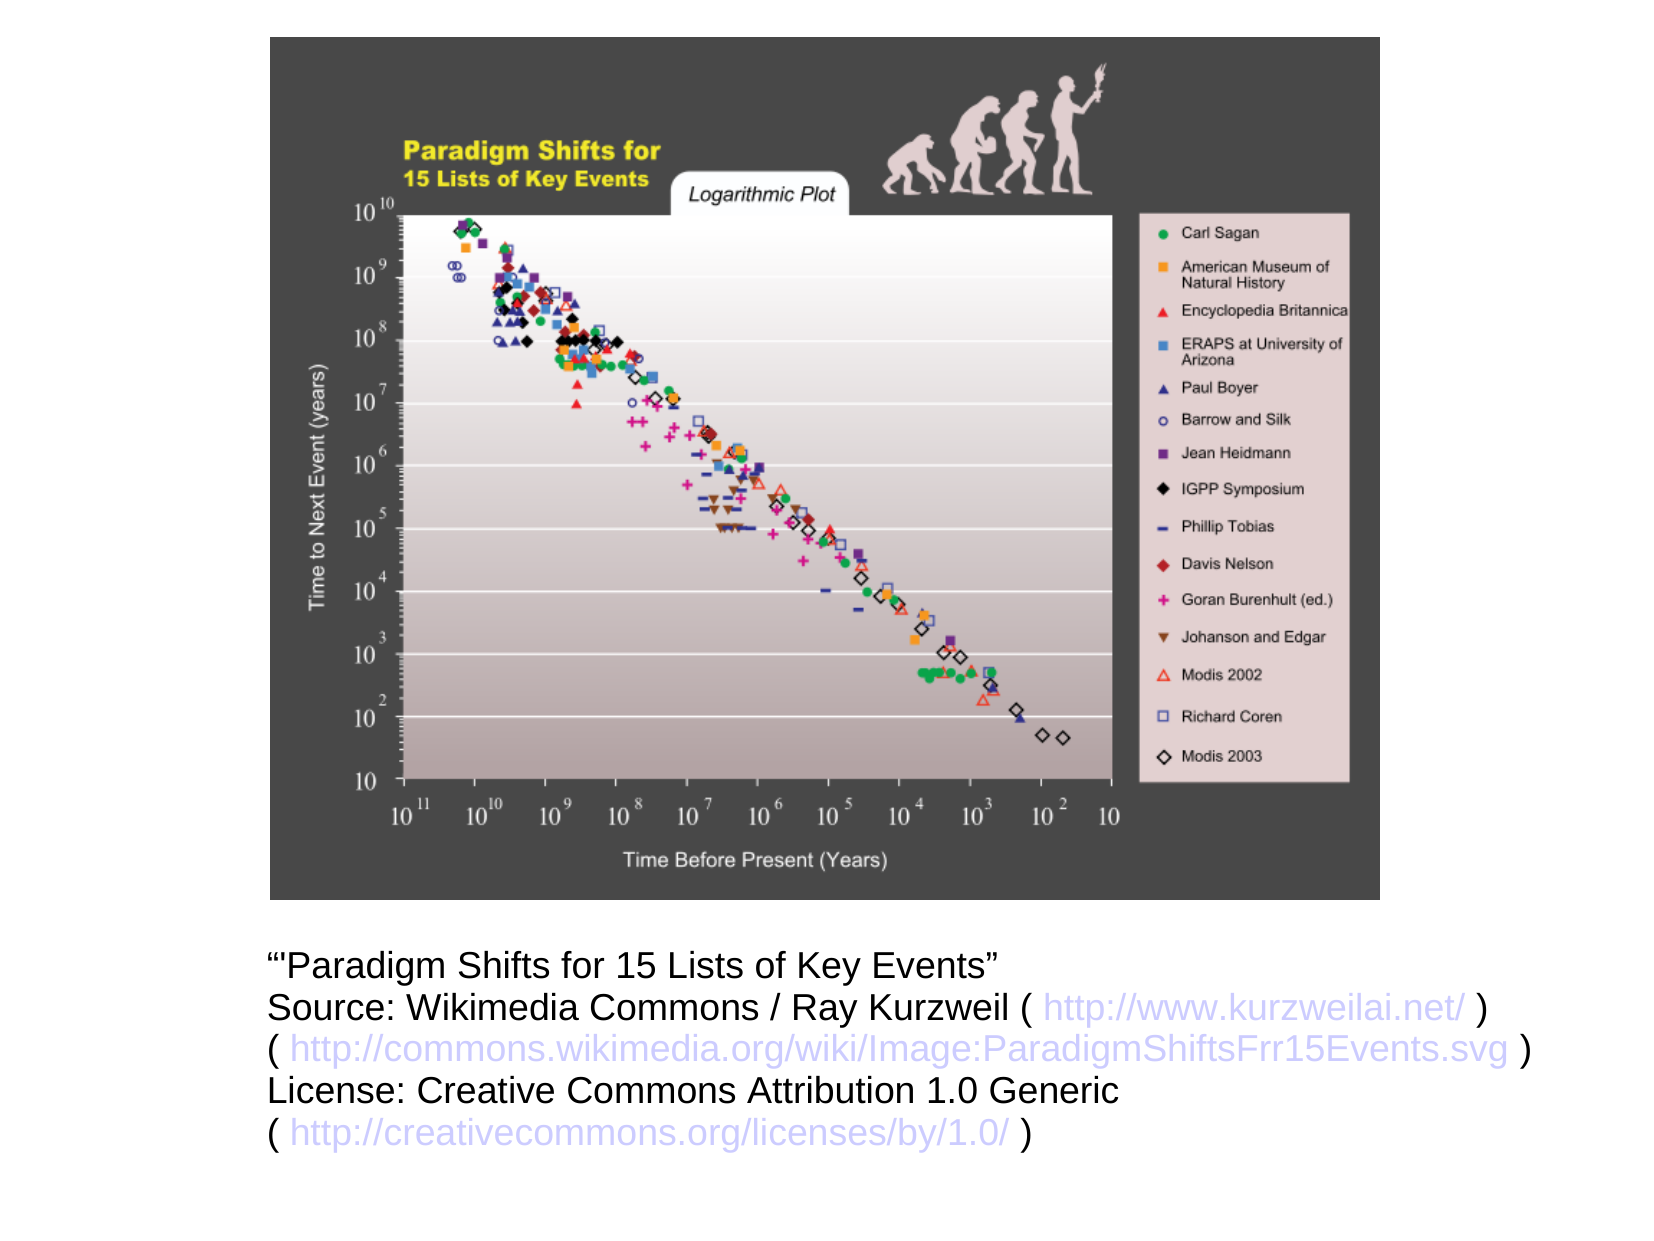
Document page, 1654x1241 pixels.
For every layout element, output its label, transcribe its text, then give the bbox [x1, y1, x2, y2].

picture [270, 37, 1380, 901]
text_box “'Paradigm Shifts for 15 Lists of Key Events” Source: Wikimedia Commons / Ray Kurzweil ( http://www.kurzweilai.net/ )‏ ( http://commons.wikimedia.org/wiki/Image:ParadigmShiftsFrr15Events.svg )‏ License: Creative Commons Attribution 1.0 Generic ( http://creativecommons.org/licenses/by/1.0/ )‏ [252, 937, 1546, 1163]
